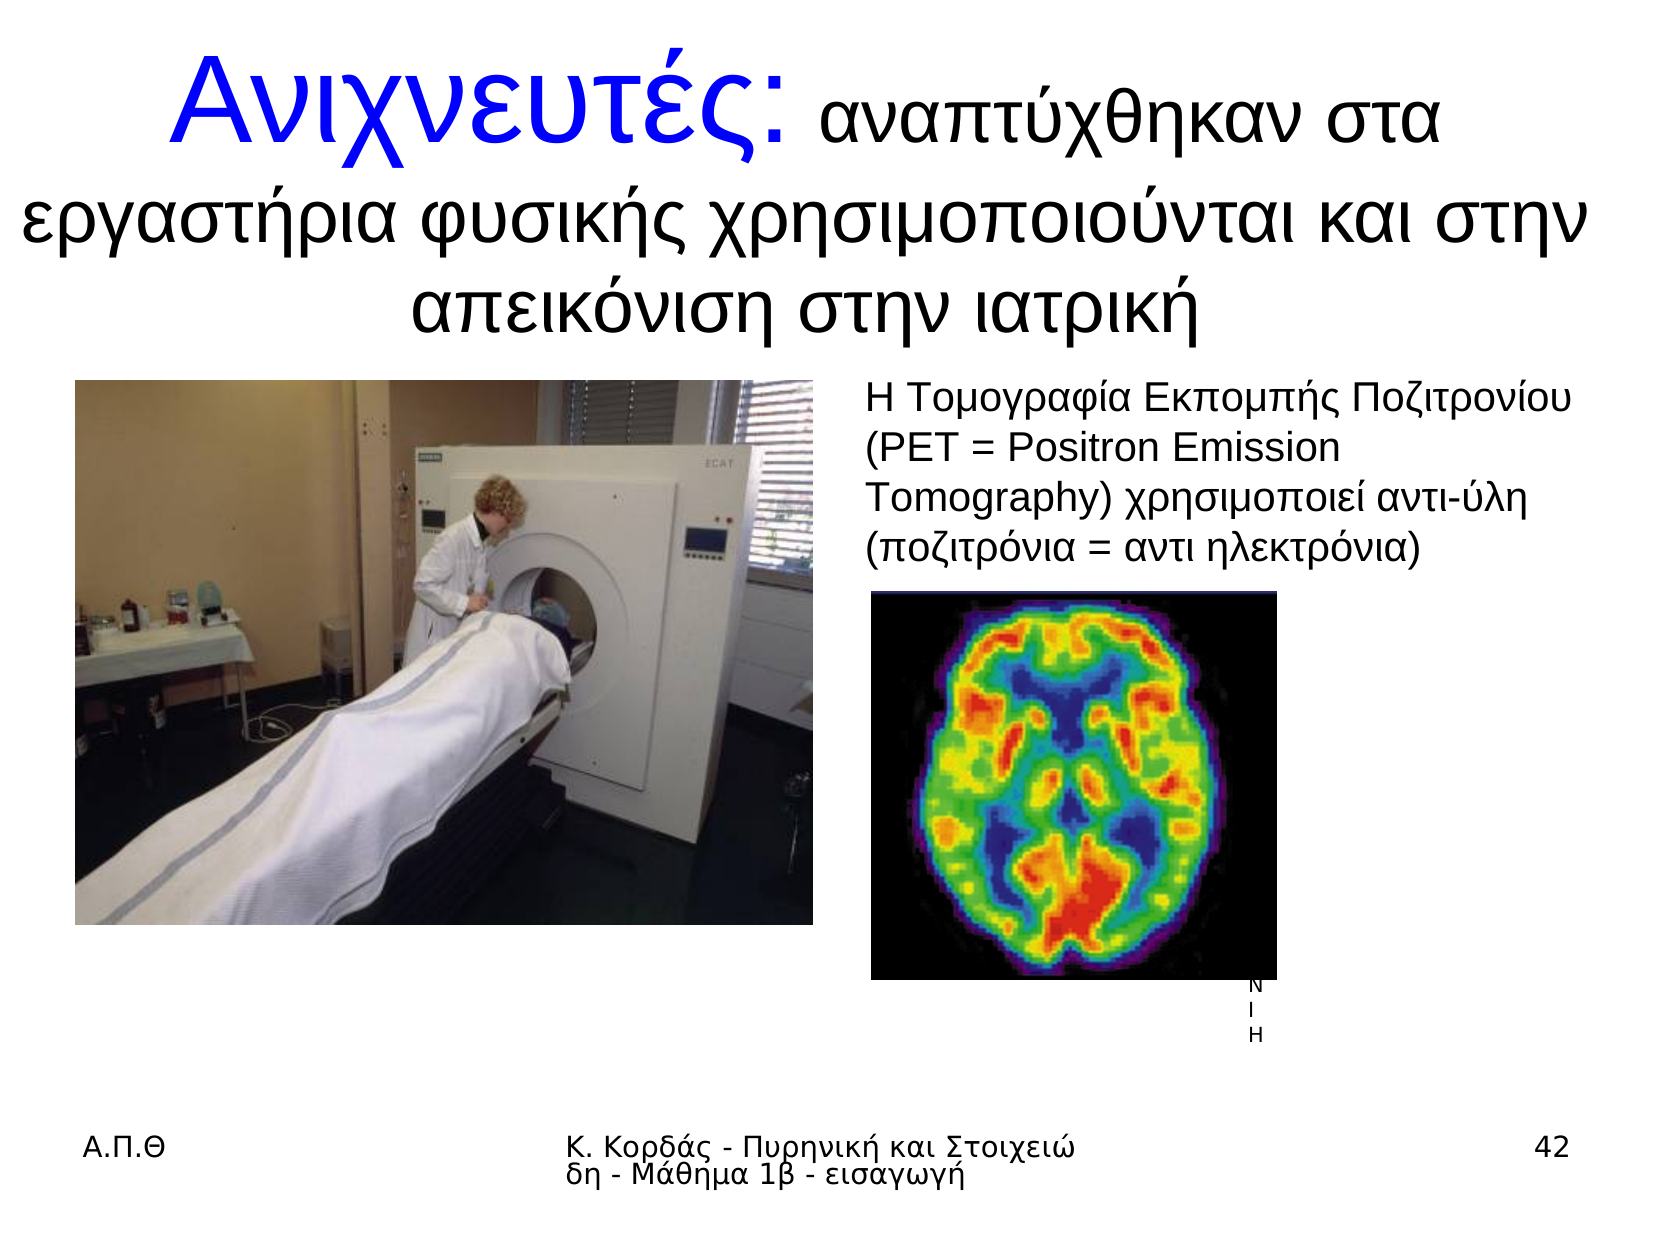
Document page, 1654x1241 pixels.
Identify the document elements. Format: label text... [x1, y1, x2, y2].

picture [871, 591, 1277, 980]
picture [75, 380, 813, 925]
text_box Η Τομογραφία Εκπομπής Ποζιτρονίου (PET = Positron Emission Tomography) χρησιμοποιεί αντι-ύλη (ποζιτρόνια = αντι ηλεκτρόνια) [849, 362, 1613, 628]
text_box Courtesy NIH [1233, 789, 1284, 1054]
title Ανιχνευτές: αναπτύχθηκαν στα εργαστήρια φυσικής χρησιμοποιούνται και στην απεικόνιση στην ιατρική [0, 9, 1613, 465]
